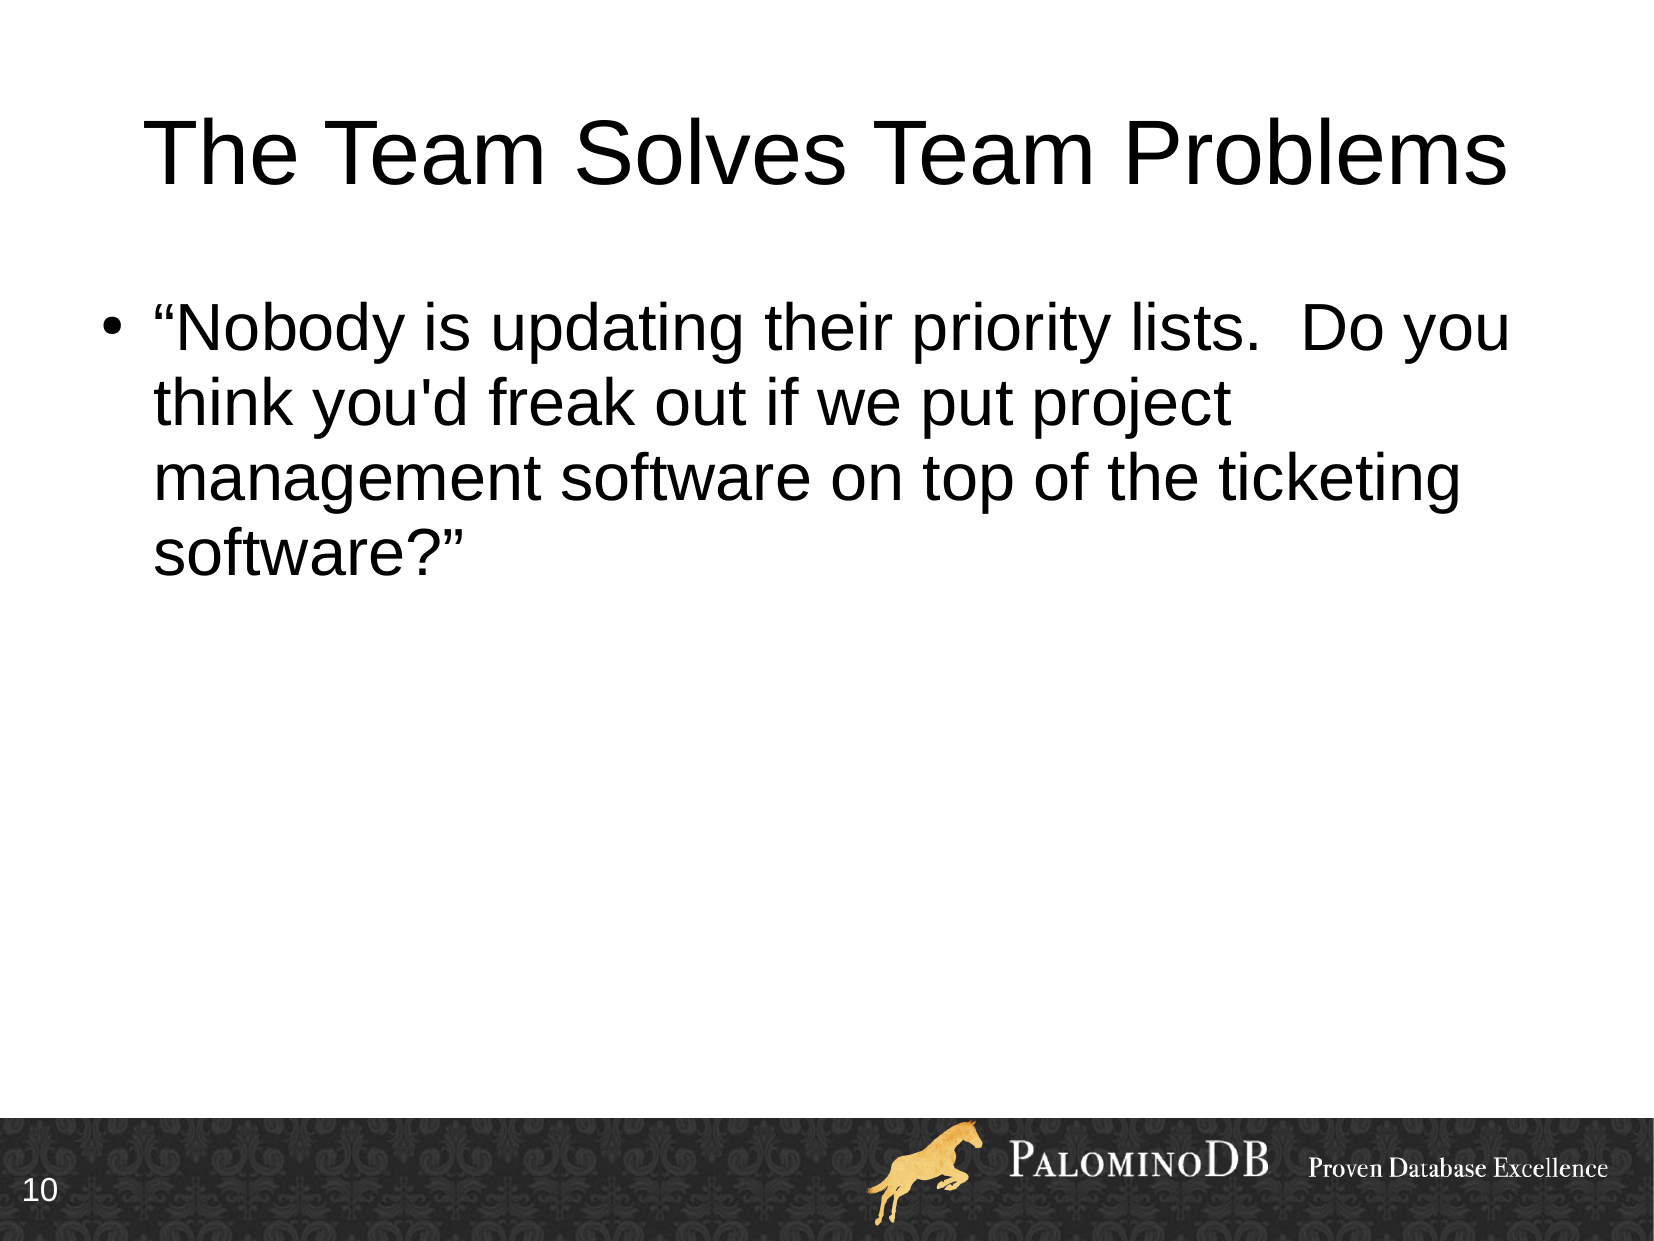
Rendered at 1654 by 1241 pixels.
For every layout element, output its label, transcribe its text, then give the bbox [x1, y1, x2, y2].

list “Nobody is updating their priority lists. Do you think you'd freak out if we put project management software on top of the ticketing software?” [82, 290, 1571, 1109]
picture [0, 1109, 1654, 1241]
title The Team Solves Team Problems [82, 49, 1571, 257]
